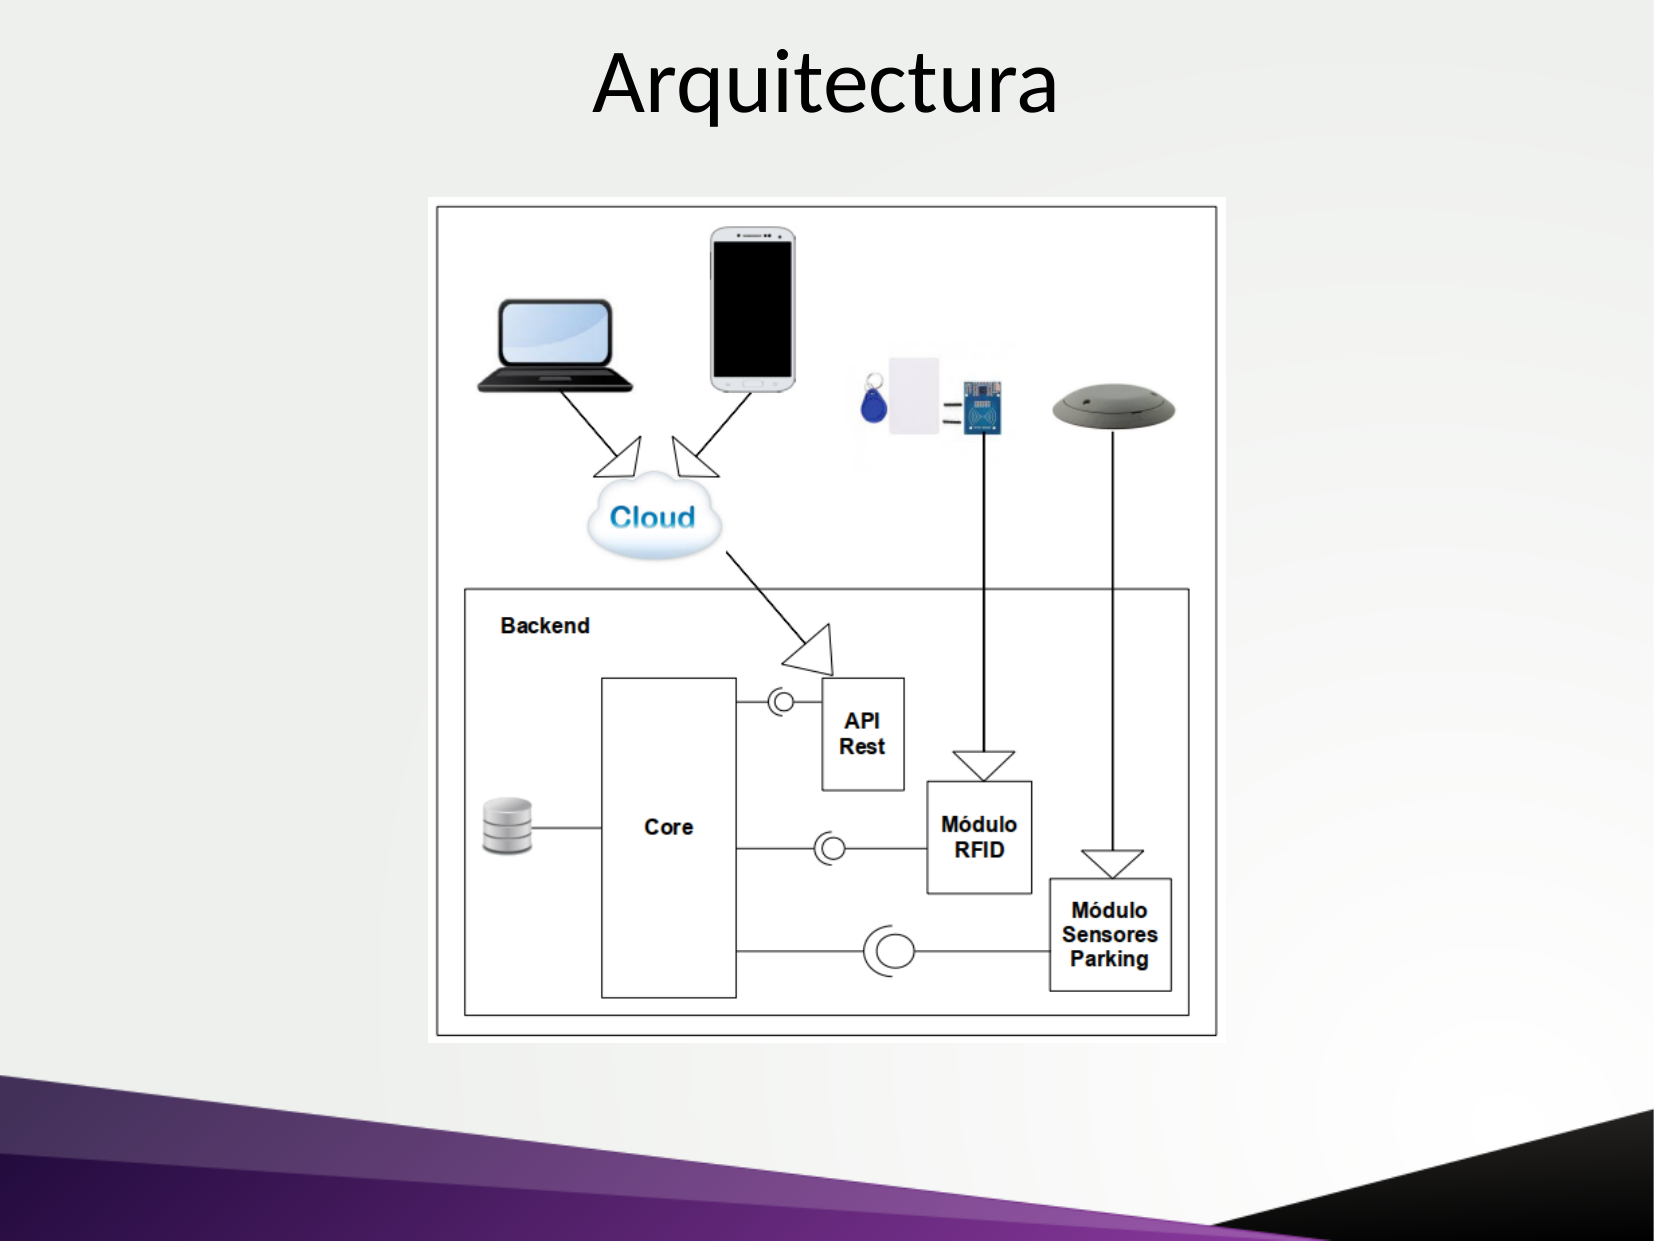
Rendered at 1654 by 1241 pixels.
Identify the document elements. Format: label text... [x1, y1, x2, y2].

picture [0, 0, 1654, 1241]
title Arquitectura [82, 33, 1571, 146]
